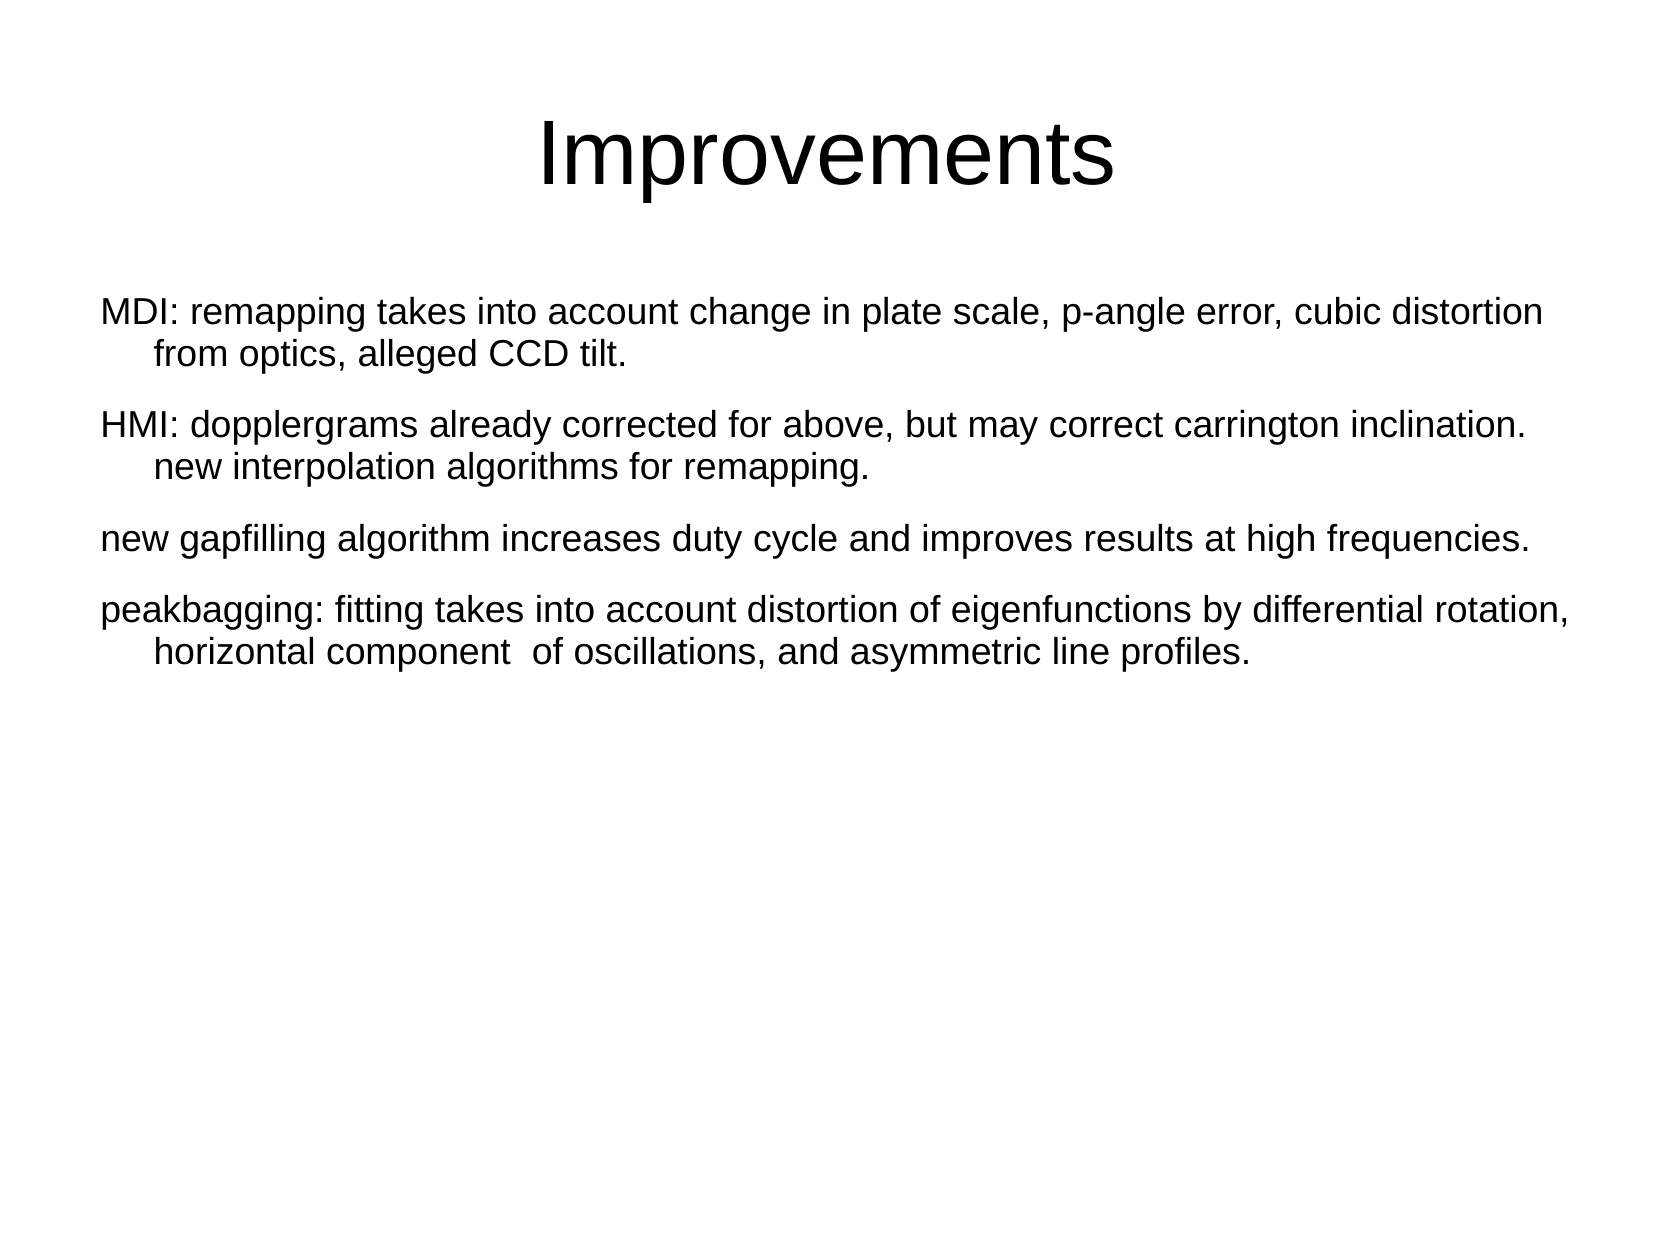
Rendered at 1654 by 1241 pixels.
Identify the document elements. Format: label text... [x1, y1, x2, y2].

list MDI: remapping takes into account change in plate scale, p-angle error, cubic distortion from optics, alleged CCD tilt. HMI: dopplergrams already corrected for above, but may correct carrington inclination. new interpolation algorithms for remapping. new gapfilling algorithm increases duty cycle and improves results at high frequencies. peakbagging: fitting takes into account distortion of eigenfunctions by differential rotation, horizontal component of oscillations, and asymmetric line profiles. [82, 290, 1571, 1094]
title Improvements [82, 56, 1571, 250]
